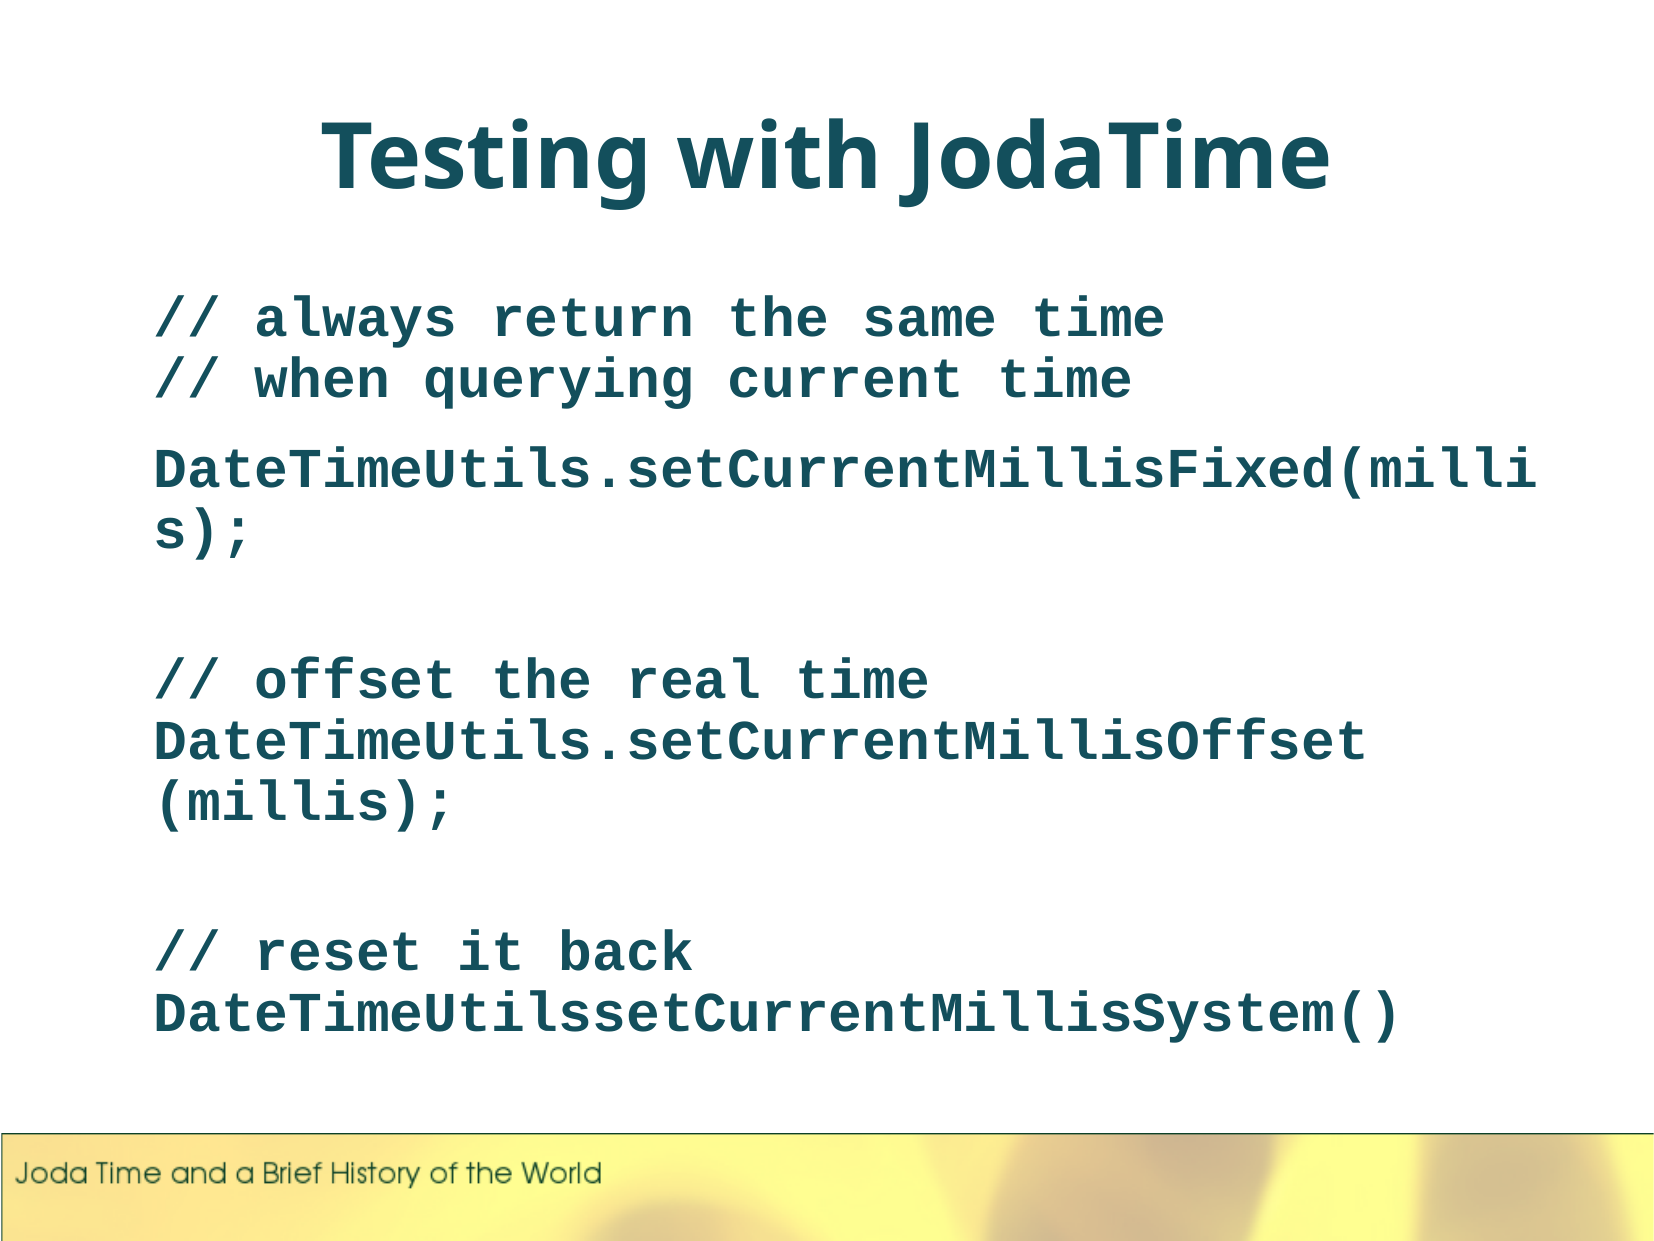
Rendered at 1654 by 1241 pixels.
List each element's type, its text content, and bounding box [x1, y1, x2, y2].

list // always return the same time // when querying current time DateTimeUtils.setCurrentMillisFixed(millis); // offset the real time DateTimeUtils.setCurrentMillisOffset (millis); // reset it back DateTimeUtilssetCurrentMillisSystem() [82, 290, 1571, 1109]
title Testing with JodaTime [82, 49, 1571, 257]
picture [1, 1133, 1654, 1241]
